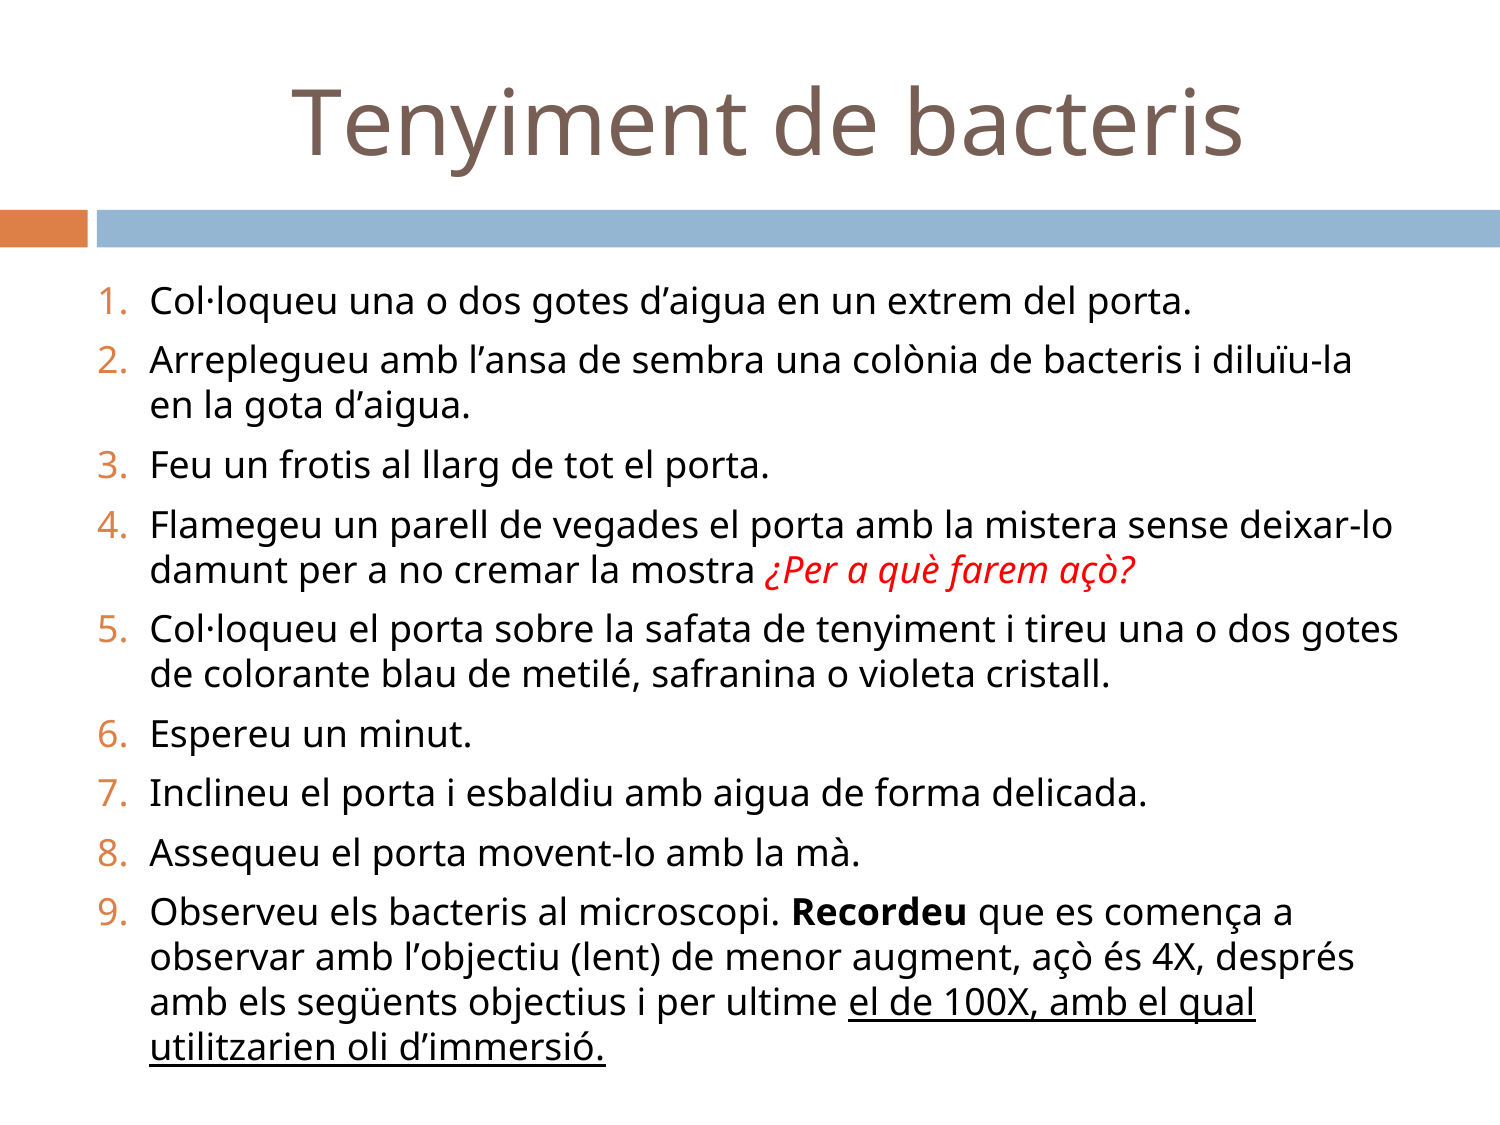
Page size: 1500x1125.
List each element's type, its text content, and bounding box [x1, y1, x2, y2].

list Col·loqueu una o dos gotes d’aigua en un extrem del porta. Arreplegueu amb l’ansa de sembra una colònia de bacteris i diluïu-la en la gota d’aigua. Feu un frotis al llarg de tot el porta. Flamegeu un parell de vegades el porta amb la mistera sense deixar-lo damunt per a no cremar la mostra ¿Per a què farem açò? Col·loqueu el porta sobre la safata de tenyiment i tireu una o dos gotes de colorante blau de metilé, safranina o violeta cristall. Espereu un minut. Inclineu el porta i esbaldiu amb aigua de forma delicada. Assequeu el porta movent-lo amb la mà. Observeu els bacteris al microscopi. Recordeu que es comença a observar amb l’objectiu (lent) de menor augment, açò és 4X, després amb els següents objectius i per ultime el de 100X, amb el qual utilitzarien oli d’immersió. [82, 269, 1420, 1125]
title Tenyiment de bacteris [100, 37, 1438, 201]
